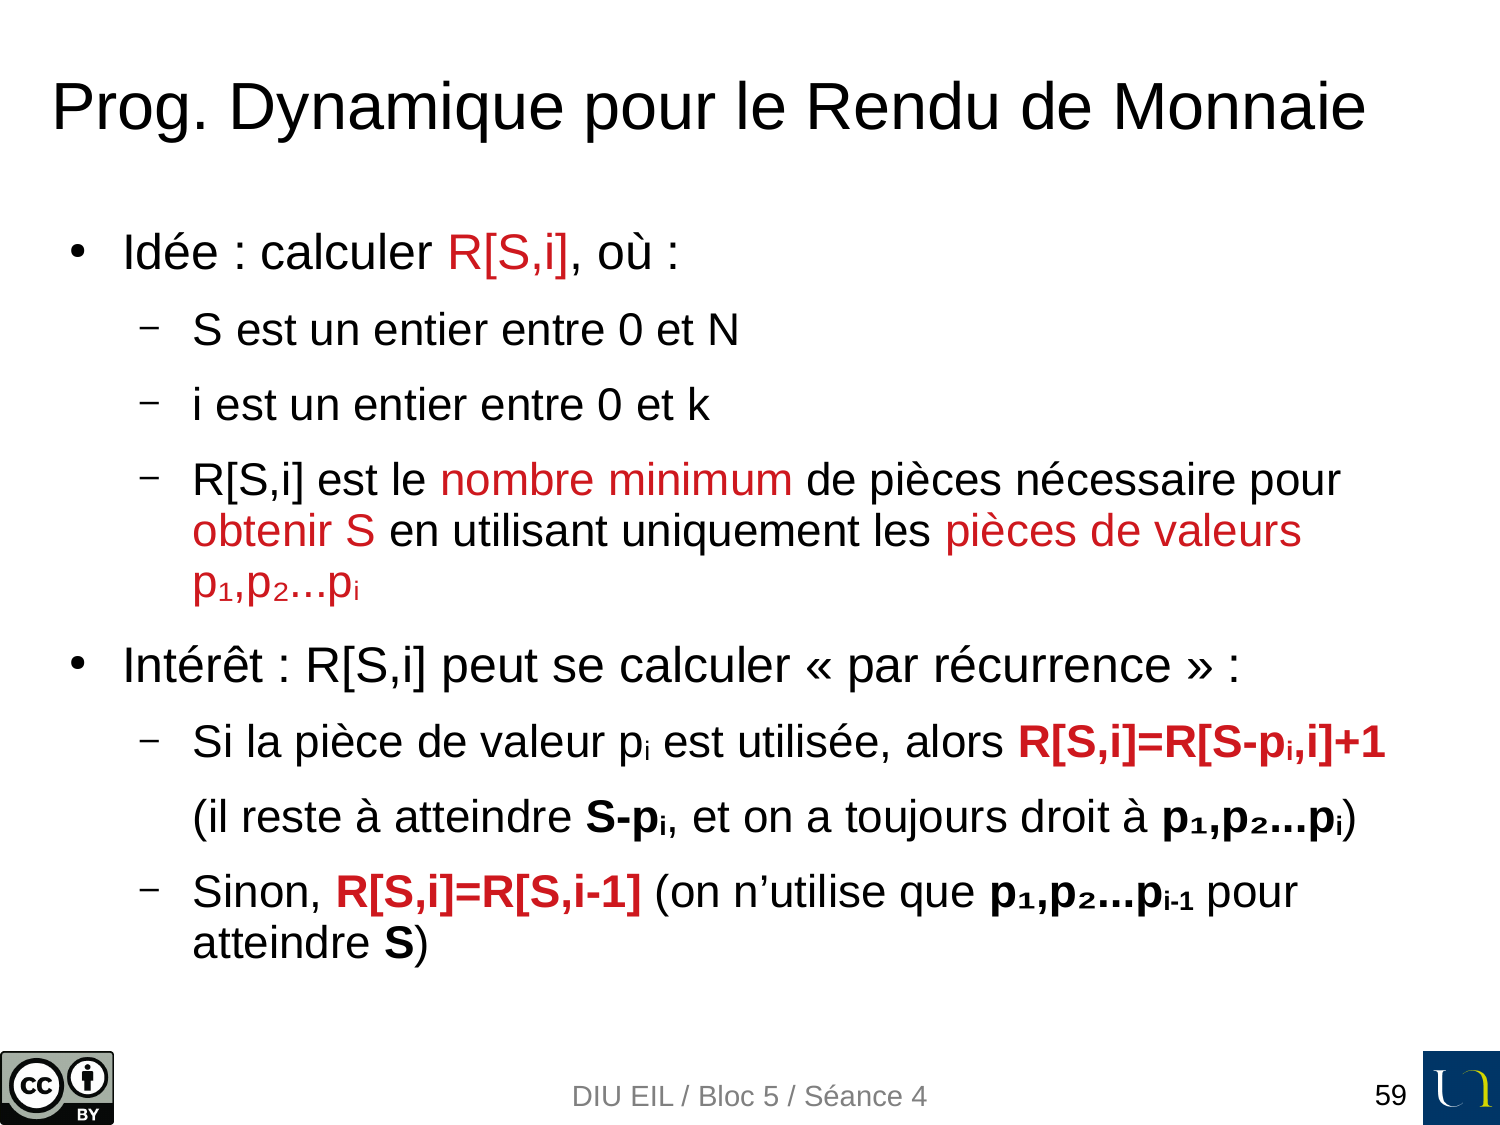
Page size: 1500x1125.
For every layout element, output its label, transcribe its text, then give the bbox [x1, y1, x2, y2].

title Prog. Dynamique pour le Rendu de Monnaie [51, 44, 1449, 170]
picture [1417, 1051, 1500, 1125]
picture [0, 1051, 114, 1125]
list Idée : calculer R[S,i], où : S est un entier entre 0 et N i est un entier entre 0 et k R[S,i] est le nombre minimum de pièces nécessaire pour obtenir S en utilisant uniquement les pièces de valeurs p₁,p₂...pi Intérêt : R[S,i] peut se calculer « par récurrence » : Si la pièce de valeur pi est utilisée, alors R[S,i]=R[S-pi,i]+1 (il reste à atteindre S-pi, et on a toujours droit à p₁,p₂...pi) Sinon, R[S,i]=R[S,i-1] (on n’utilise que p₁,p₂...pi-1 pour atteindre S) [51, 224, 1449, 1052]
